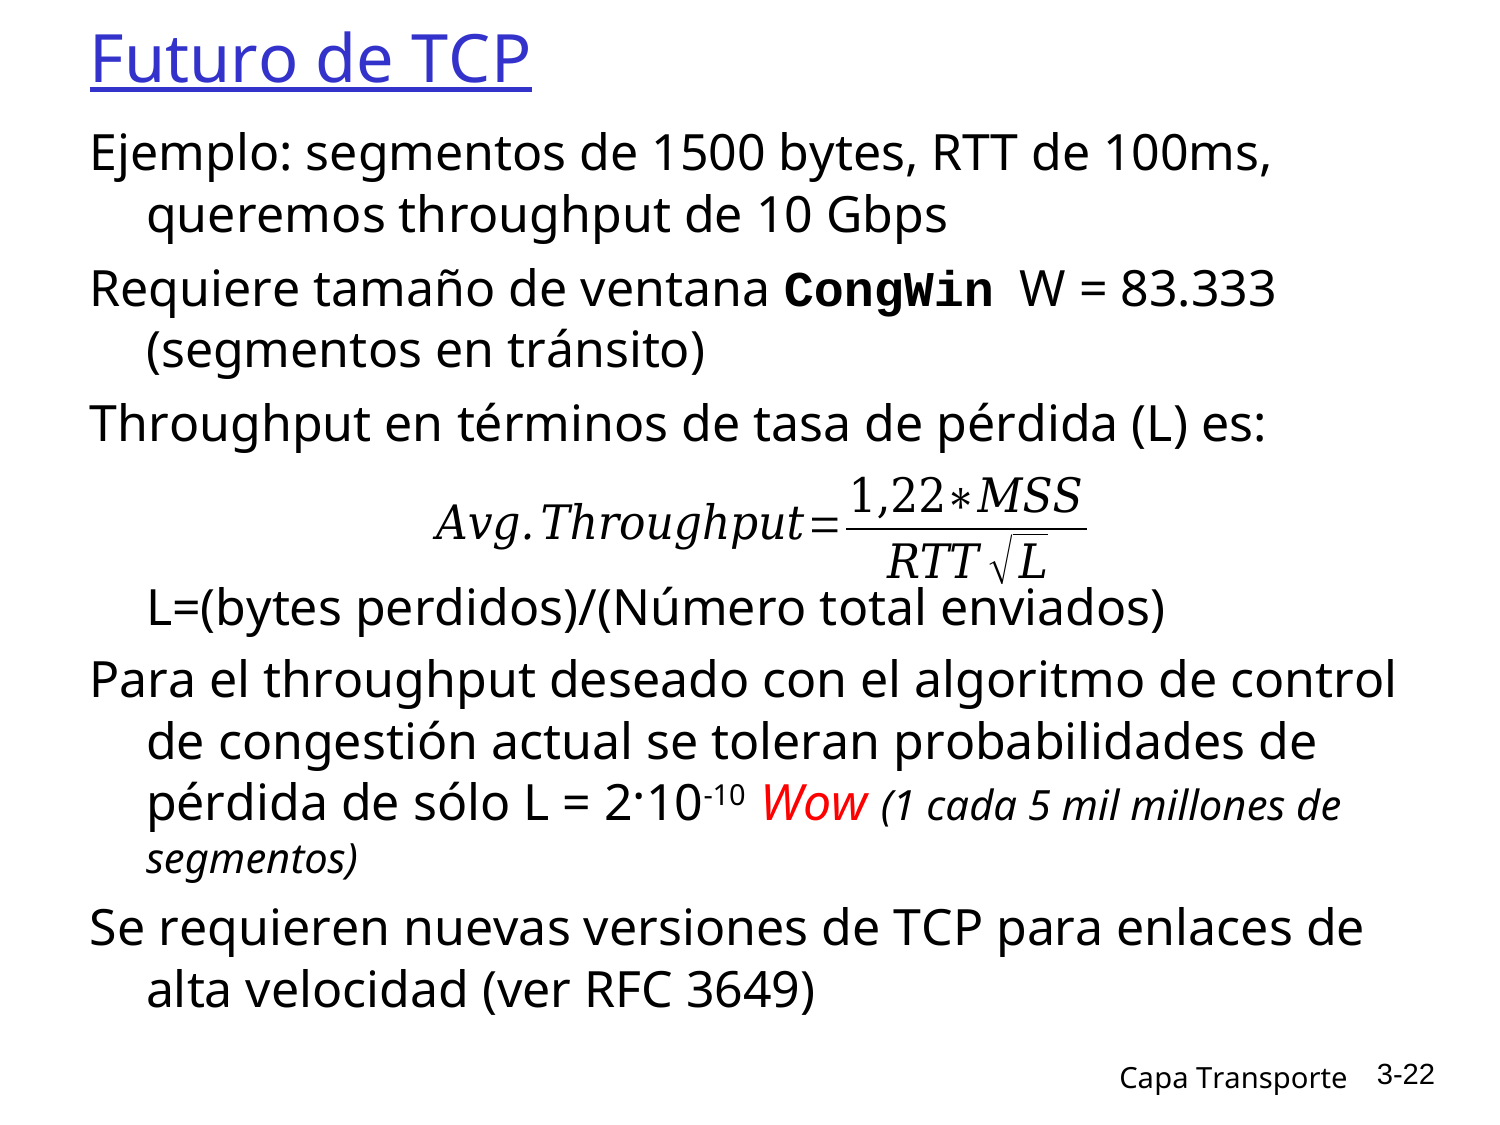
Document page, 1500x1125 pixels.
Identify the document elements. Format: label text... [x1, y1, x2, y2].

chart [419, 468, 1100, 591]
list Ejemplo: segmentos de 1500 bytes, RTT de 100ms, queremos throughput de 10 Gbps Requiere tamaño de ventana CongWin W = 83.333 (segmentos en tránsito) Throughput en términos de tasa de pérdida (L) es: L=(bytes perdidos)/(Número total enviados) Para el throughput deseado con el algoritmo de control de congestión actual se toleran probabilidades de pérdida de sólo L = 2·10-10 Wow (1 cada 5 mil millones de segmentos) Se requieren nuevas versiones de TCP para enlaces de alta velocidad (ver RFC 3649) [75, 114, 1438, 1051]
title Futuro de TCP [75, 0, 1351, 113]
